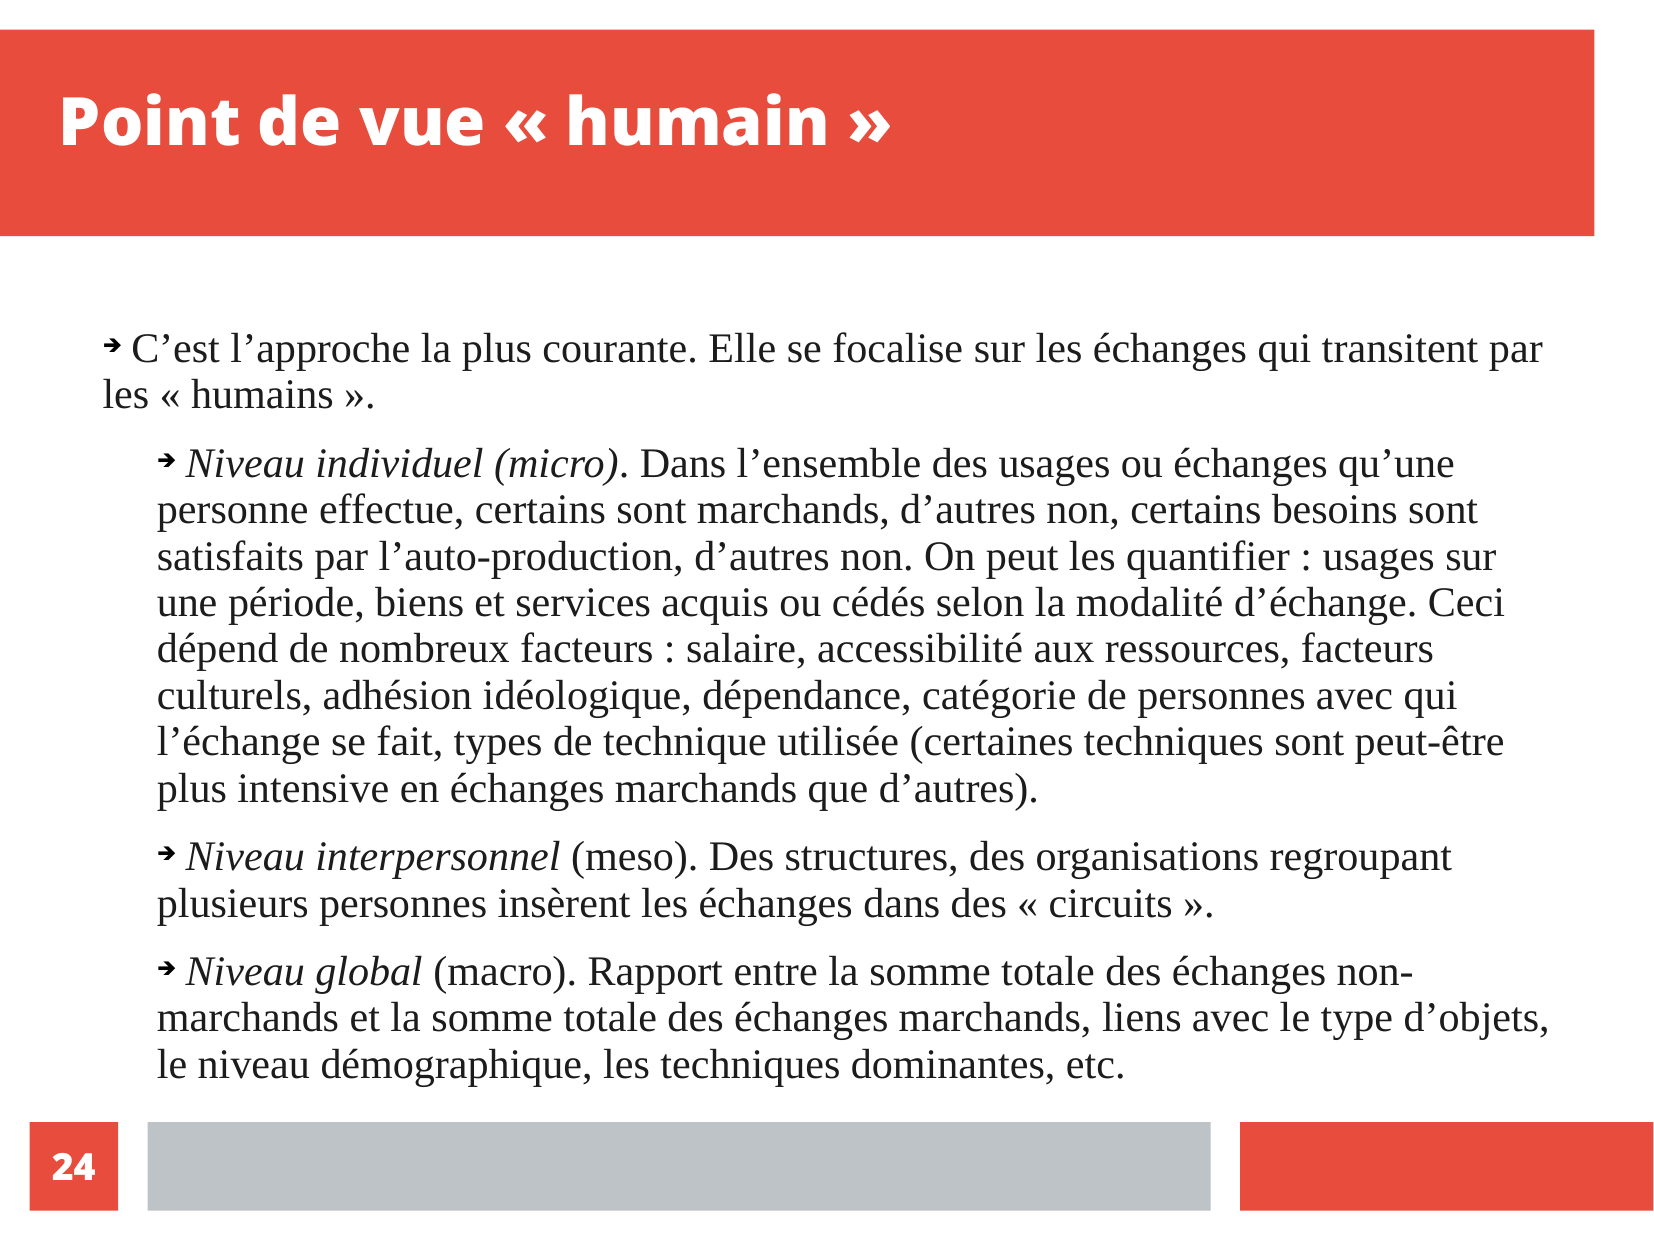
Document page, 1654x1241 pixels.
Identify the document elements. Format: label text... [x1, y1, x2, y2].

list C’est l’approche la plus courante. Elle se focalise sur les échanges qui transitent par les « humains ». Niveau individuel (micro). Dans l’ensemble des usages ou échanges qu’une personne effectue, certains sont marchands, d’autres non, certains besoins sont satisfaits par l’auto-production, d’autres non. On peut les quantifier : usages sur une période, biens et services acquis ou cédés selon la modalité d’échange. Ceci dépend de nombreux facteurs : salaire, accessibilité aux ressources, facteurs culturels, adhésion idéologique, dépendance, catégorie de personnes avec qui l’échange se fait, types de technique utilisée (certaines techniques sont peut-être plus intensive en échanges marchands que d’autres). Niveau interpersonnel (meso). Des structures, des organisations regroupant plusieurs personnes insèrent les échanges dans des « circuits ». Niveau global (macro). Rapport entre la somme totale des échanges non-marchands et la somme totale des échanges marchands, liens avec le type d’objets, le niveau démographique, les techniques dominantes, etc. [59, 324, 1565, 1093]
title Point de vue « humain » [59, 59, 1595, 166]
